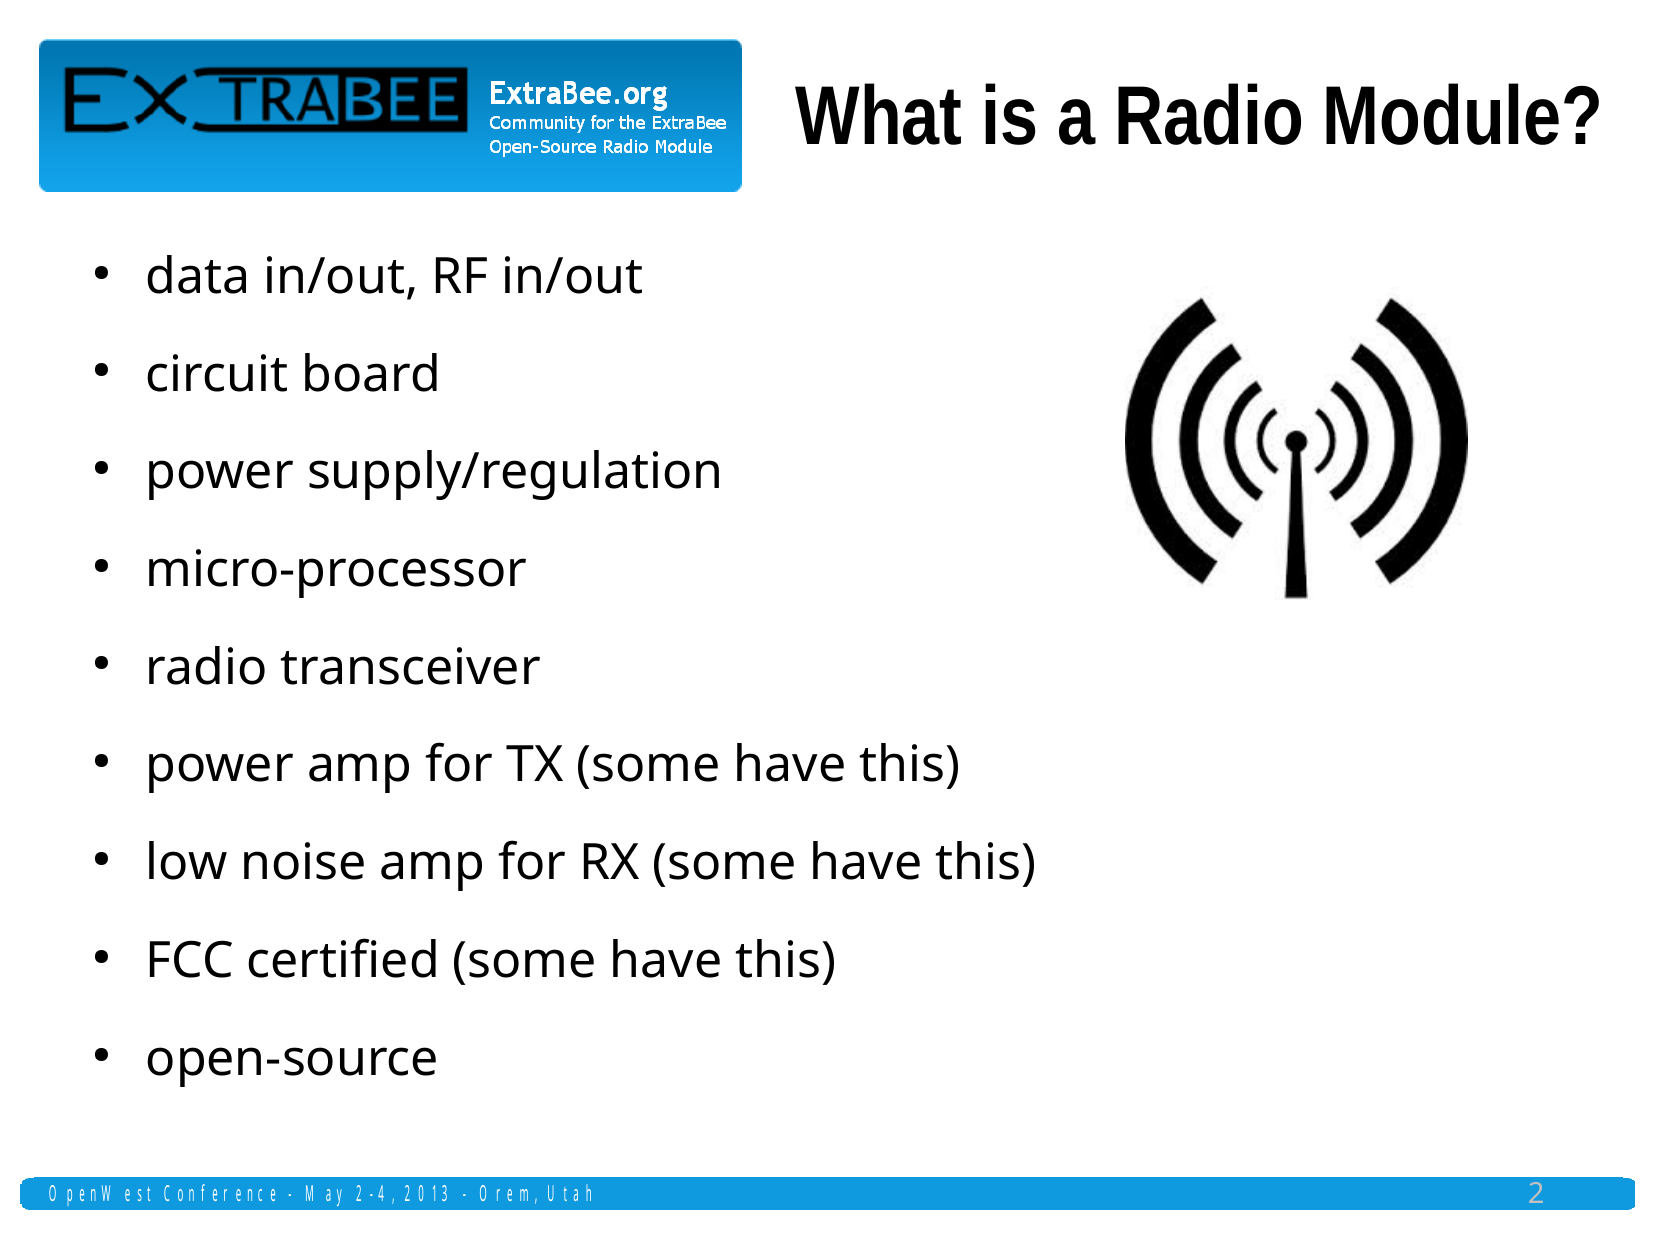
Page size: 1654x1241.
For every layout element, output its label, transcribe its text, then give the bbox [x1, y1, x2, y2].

picture [10, 1173, 1648, 1215]
picture [1125, 262, 1468, 622]
picture [35, 31, 748, 199]
title What is a Radio Module? [750, 62, 1651, 175]
list data in/out, RF in/out circuit board power supply/regulation micro-processor radio transceiver power amp for TX (some have this) low noise amp for RX (some have this) FCC certified (some have this) open-source [75, 239, 1564, 1126]
